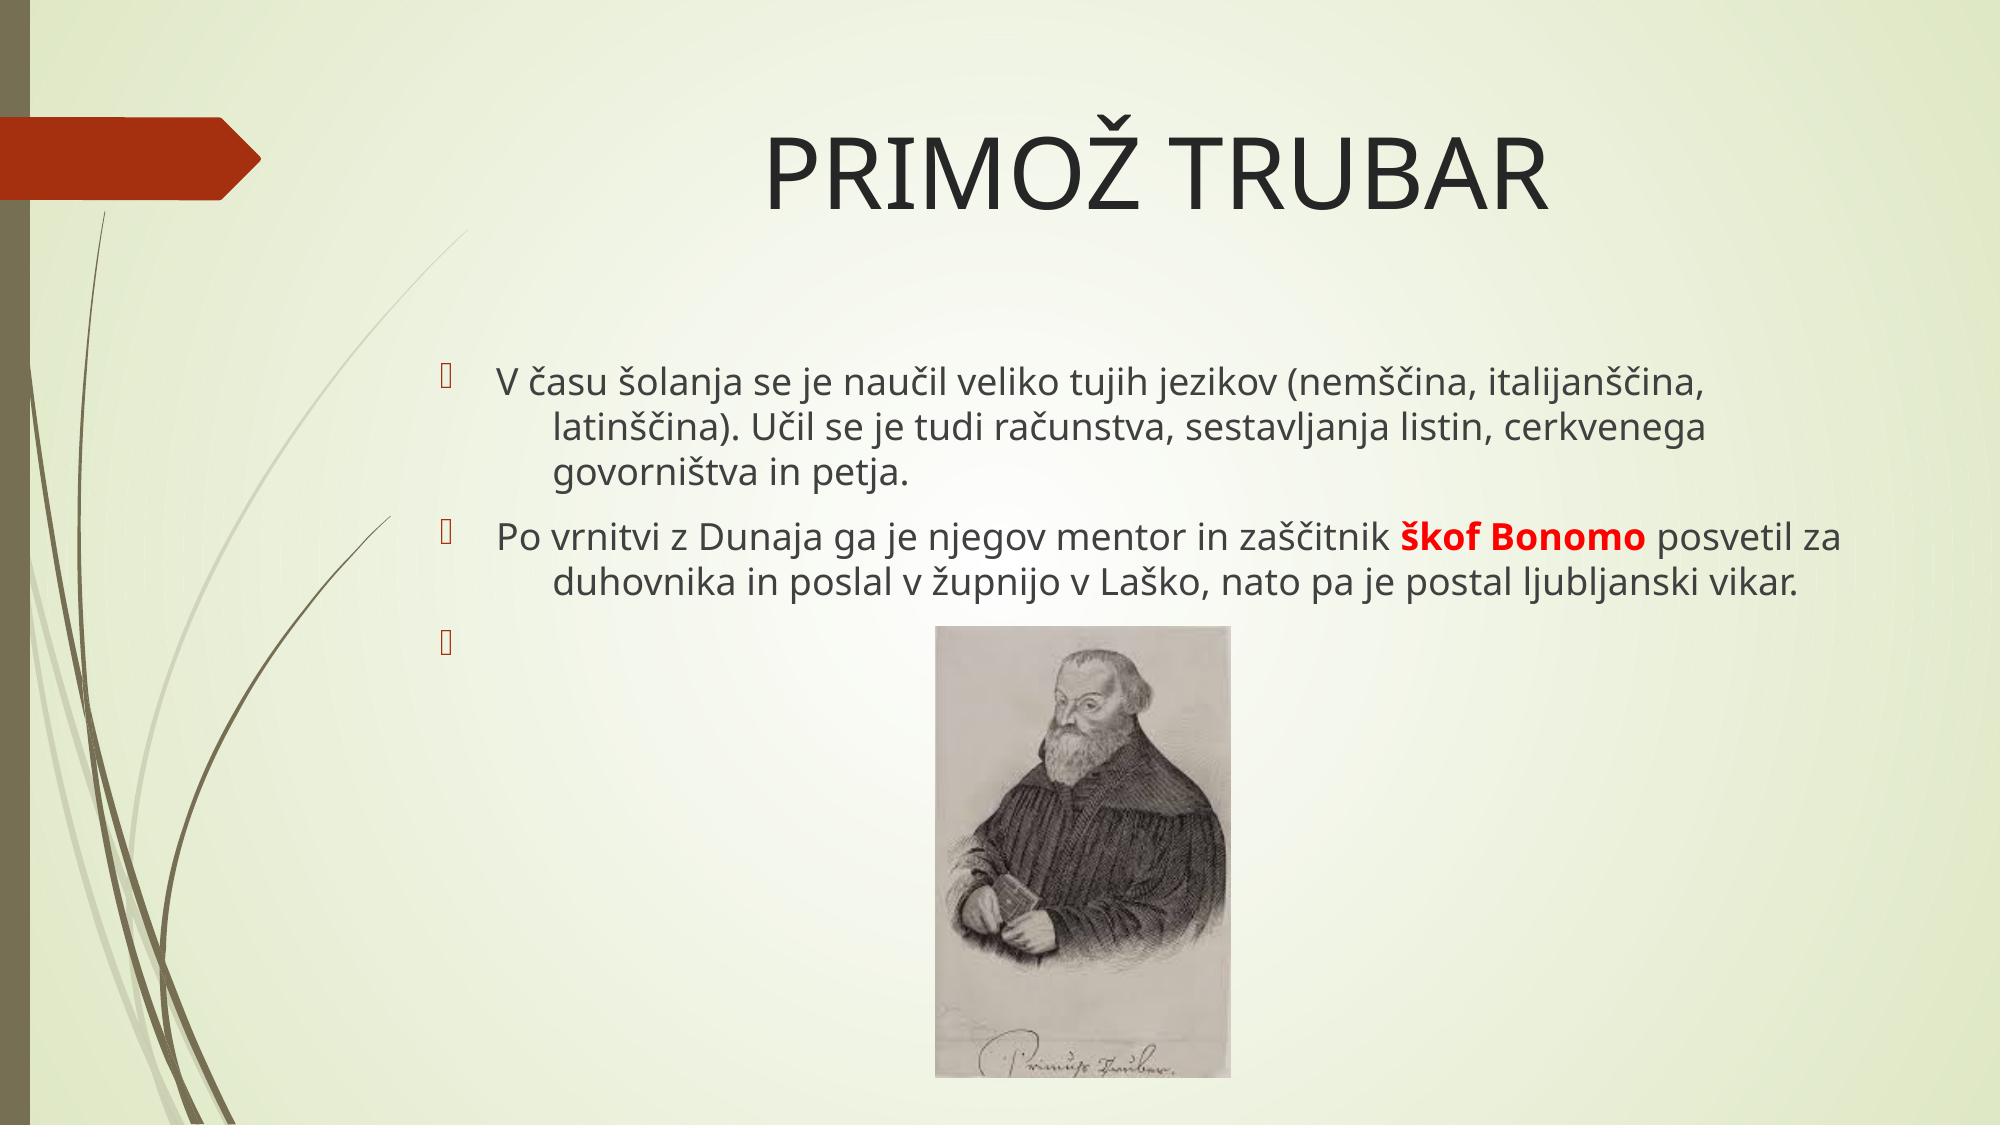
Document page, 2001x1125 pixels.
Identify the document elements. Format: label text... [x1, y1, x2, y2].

list V času šolanja se je naučil veliko tujih jezikov (nemščina, italijanščina, latinščina). Učil se je tudi računstva, sestavljanja listin, cerkvenega govorništva in petja. Po vrnitvi z Dunaja ga je njegov mentor in zaščitnik škof Bonomo posvetil za duhovnika in poslal v župnijo v Laško, nato pa je postal ljubljanski vikar. [424, 350, 1911, 1078]
picture [935, 626, 1231, 1078]
title PRIMOŽ TRUBAR [425, 102, 1888, 313]
